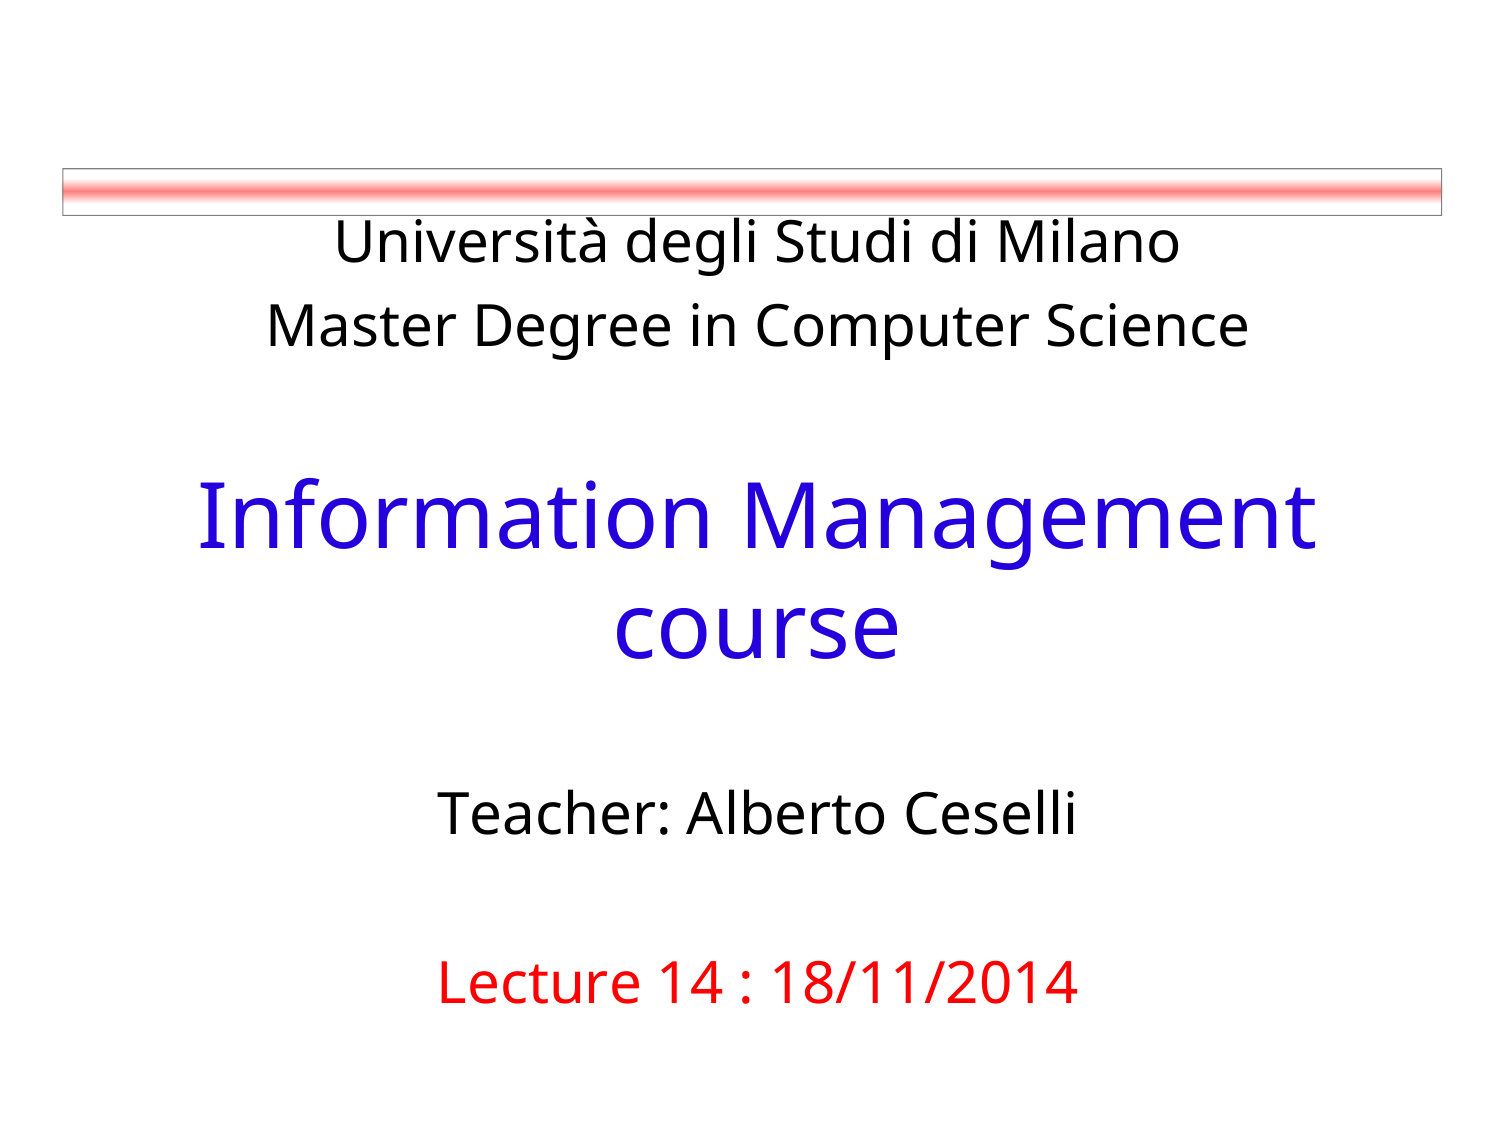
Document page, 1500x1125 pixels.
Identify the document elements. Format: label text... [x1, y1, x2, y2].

subtitle Università degli Studi di Milano Master Degree in Computer Science Information Management course Teacher: Alberto Ceselli Lecture 14 : 18/11/2014 [124, 55, 1391, 1125]
